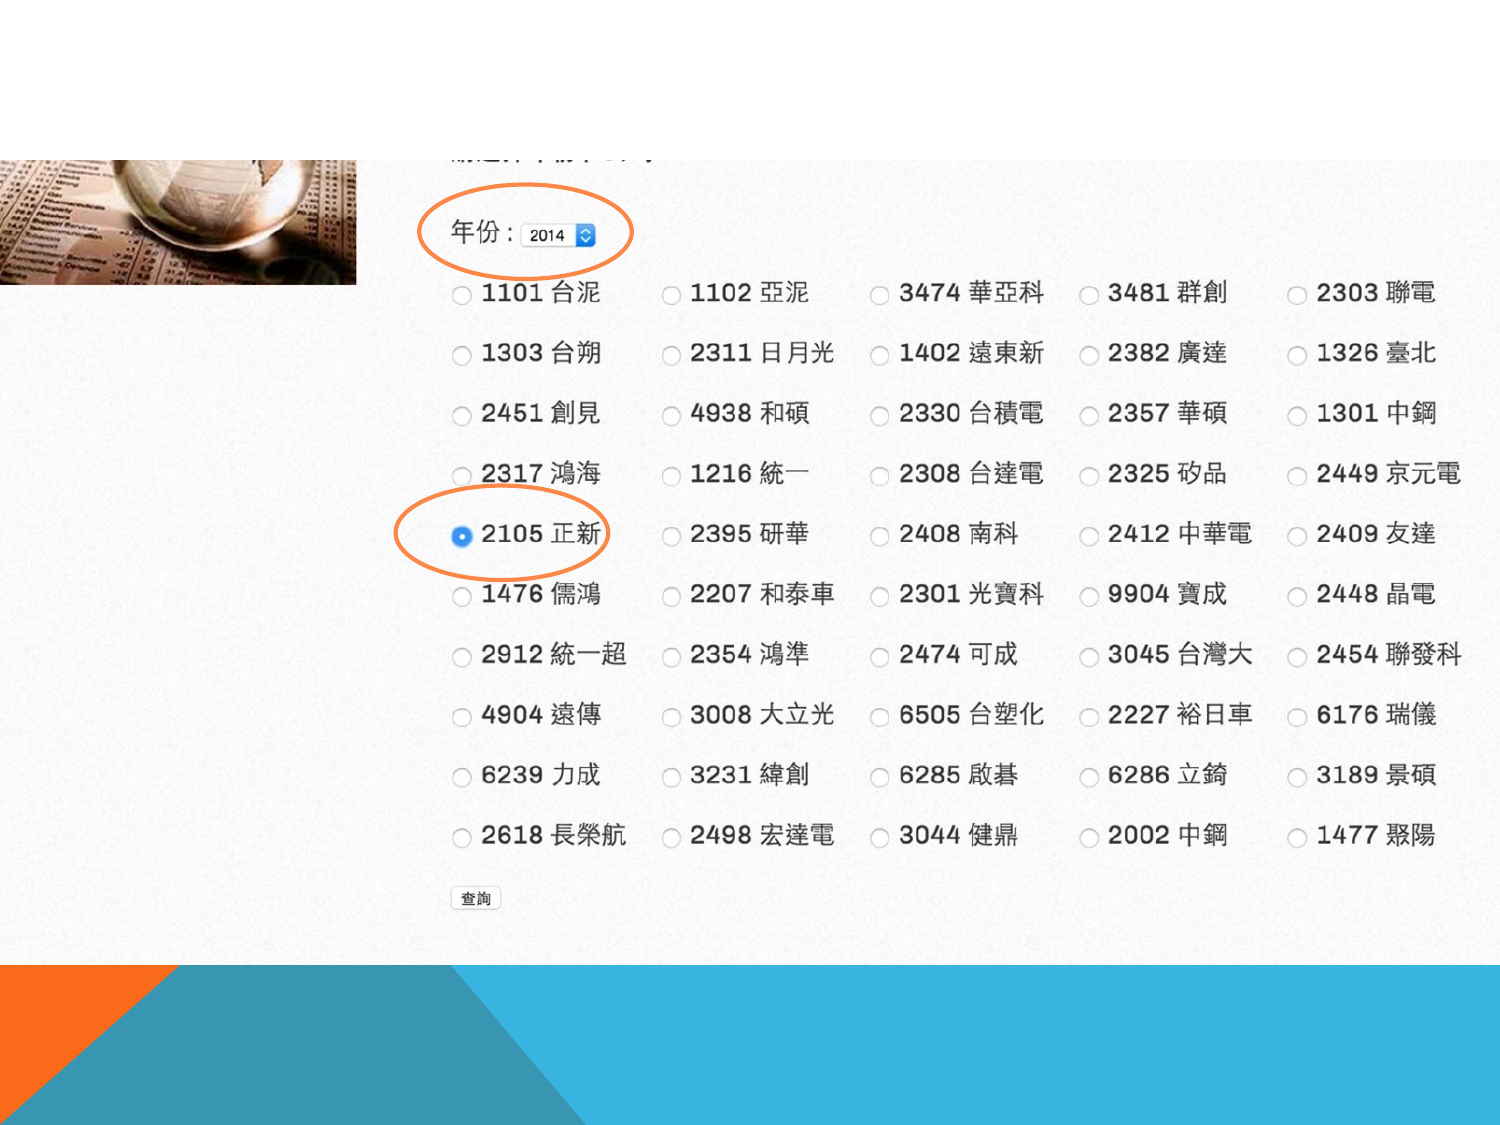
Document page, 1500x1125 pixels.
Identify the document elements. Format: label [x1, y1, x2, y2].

picture [0, 160, 1500, 965]
